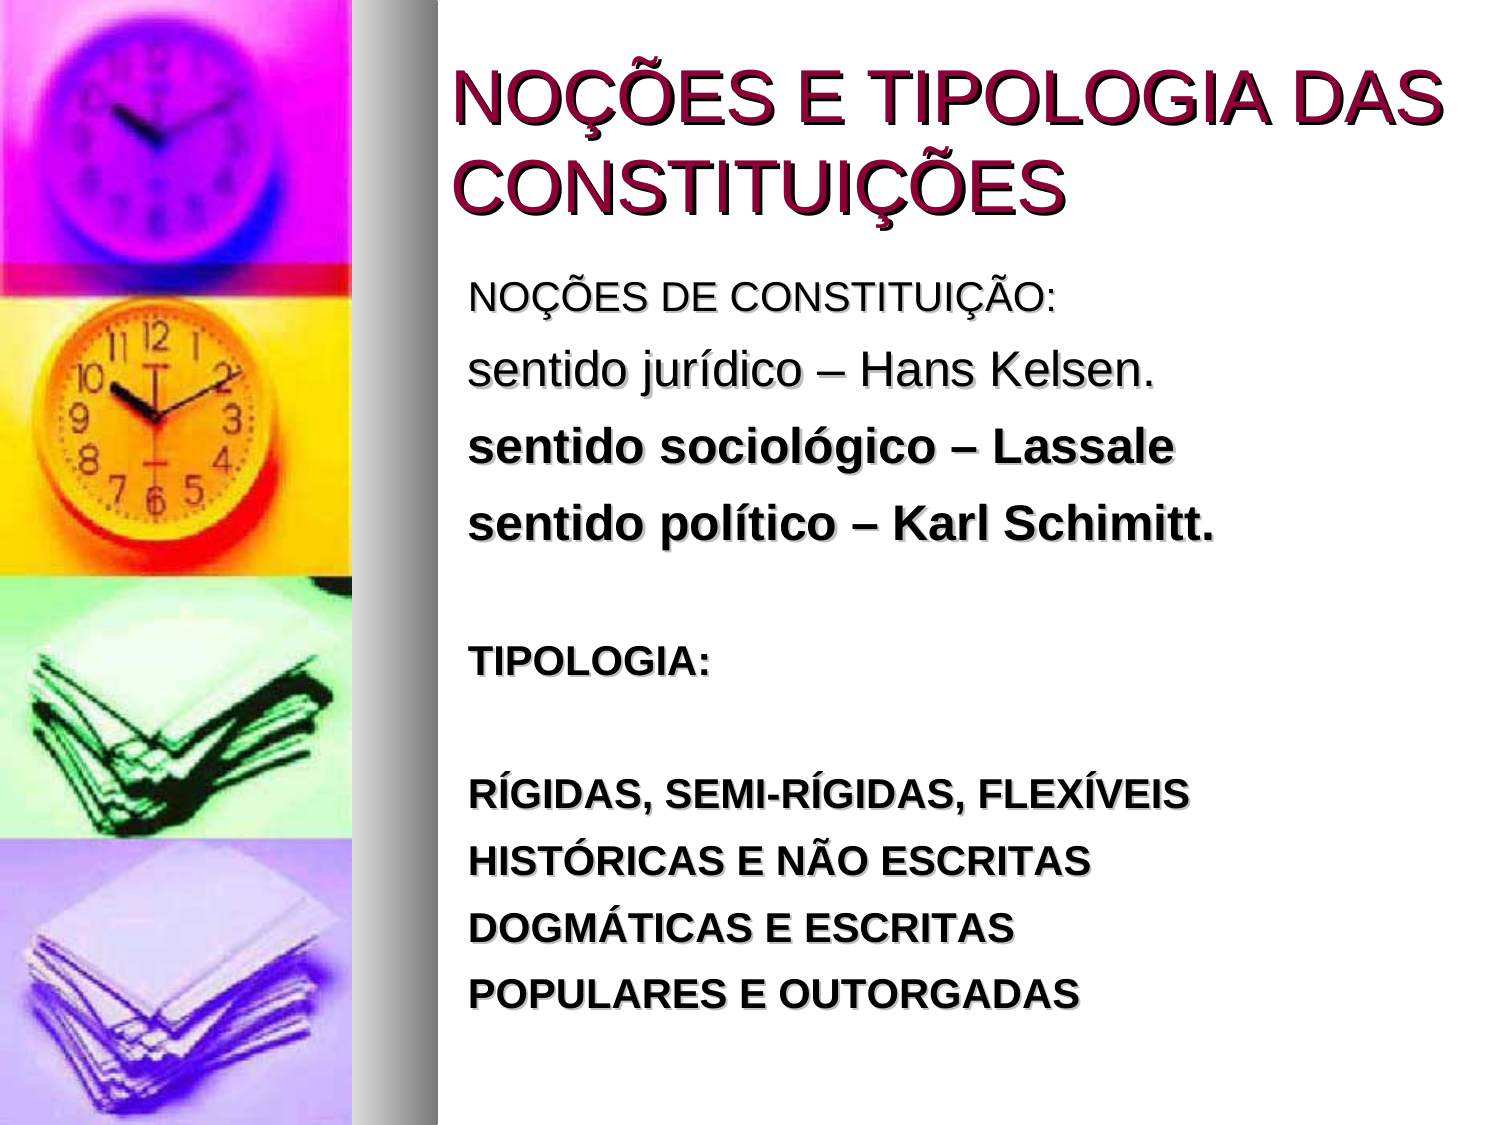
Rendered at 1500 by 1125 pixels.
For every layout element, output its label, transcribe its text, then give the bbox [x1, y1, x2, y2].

title NOÇÕES E TIPOLOGIA DAS CONSTITUIÇÕES [435, 37, 1486, 238]
list NOÇÕES DE CONSTITUIÇÃO: sentido jurídico – Hans Kelsen. sentido sociológico – Lassale sentido político – Karl Schimitt. TIPOLOGIA: RÍGIDAS, SEMI-RÍGIDAS, FLEXÍVEIS HISTÓRICAS E NÃO ESCRITAS DOGMÁTICAS E ESCRITAS POPULARES E OUTORGADAS [453, 262, 1500, 1125]
picture [0, 0, 352, 1125]
